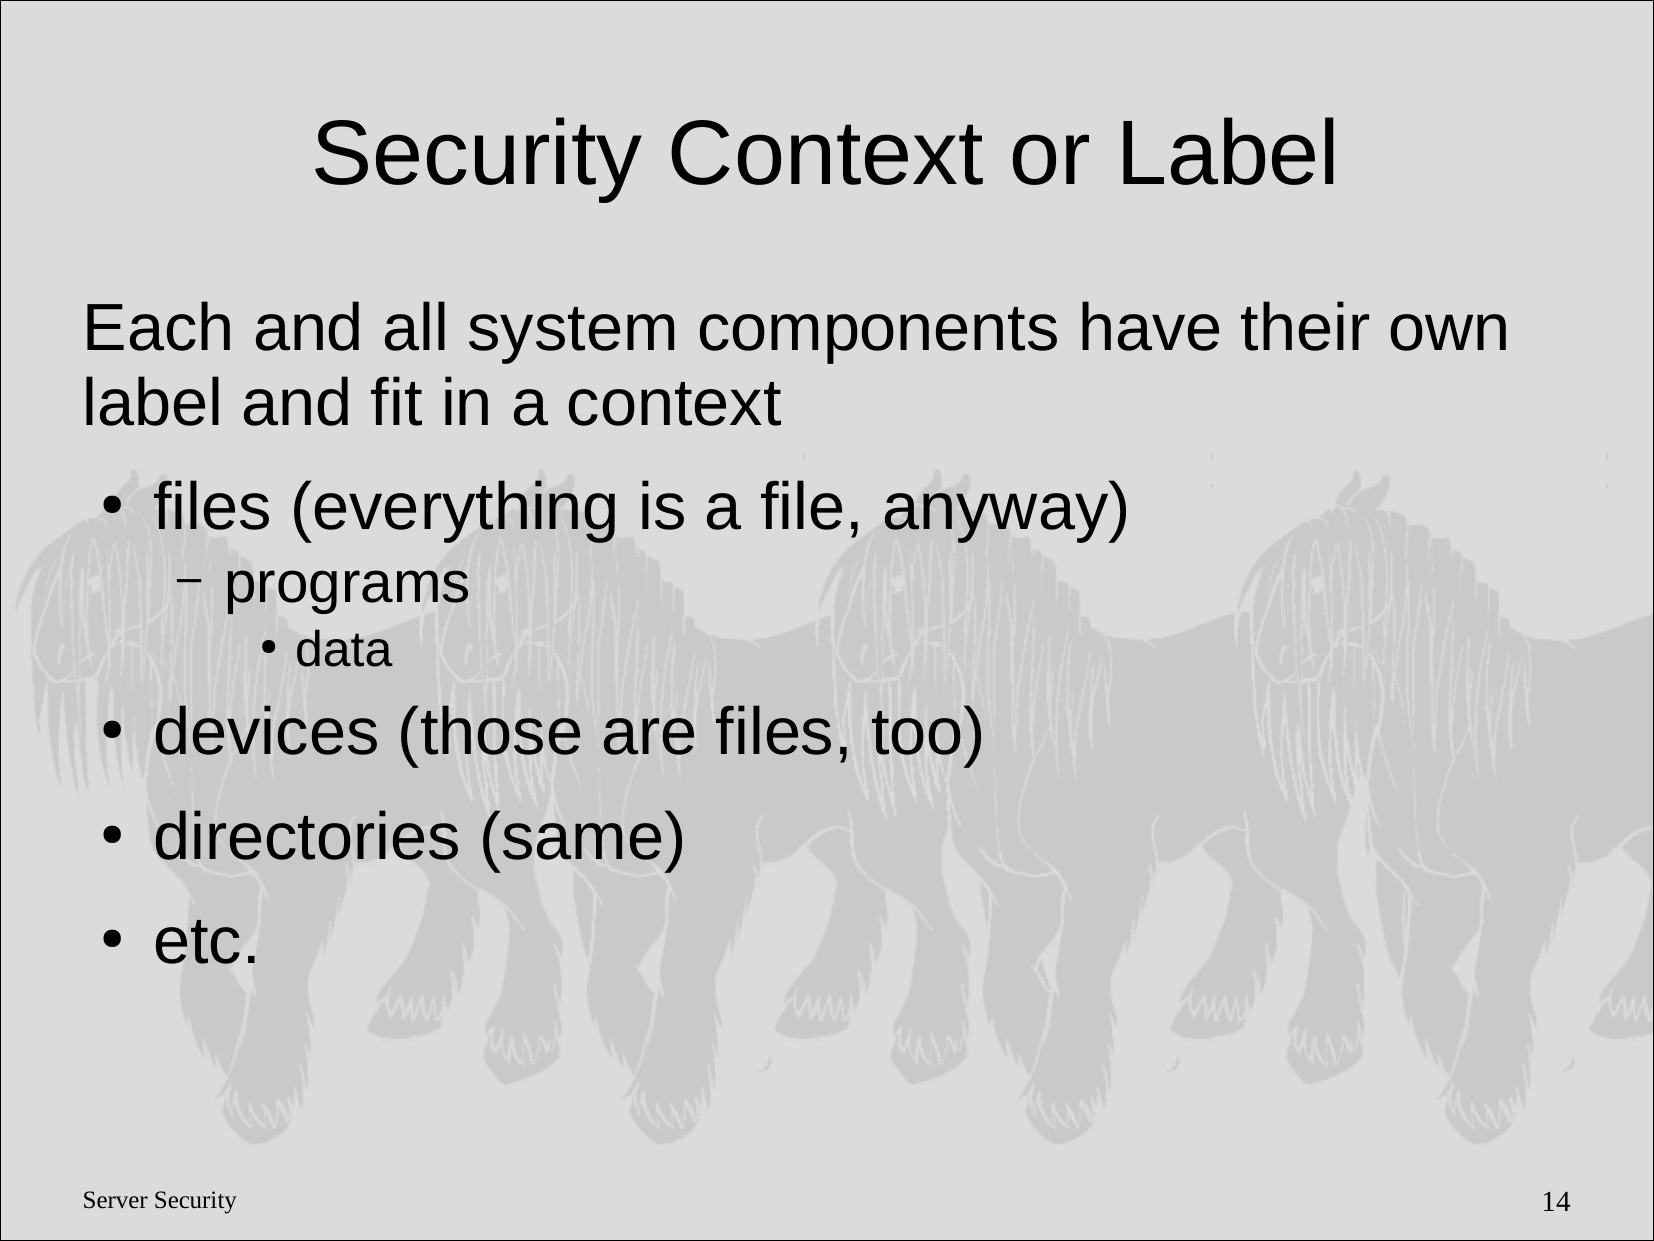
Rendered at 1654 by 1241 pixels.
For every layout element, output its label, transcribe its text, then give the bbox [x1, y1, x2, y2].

list Each and all system components have their own label and fit in a context files (everything is a file, anyway) programs data devices (those are files, too) directories (same) etc. [82, 290, 1571, 1094]
title Security Context or Label [82, 56, 1571, 250]
